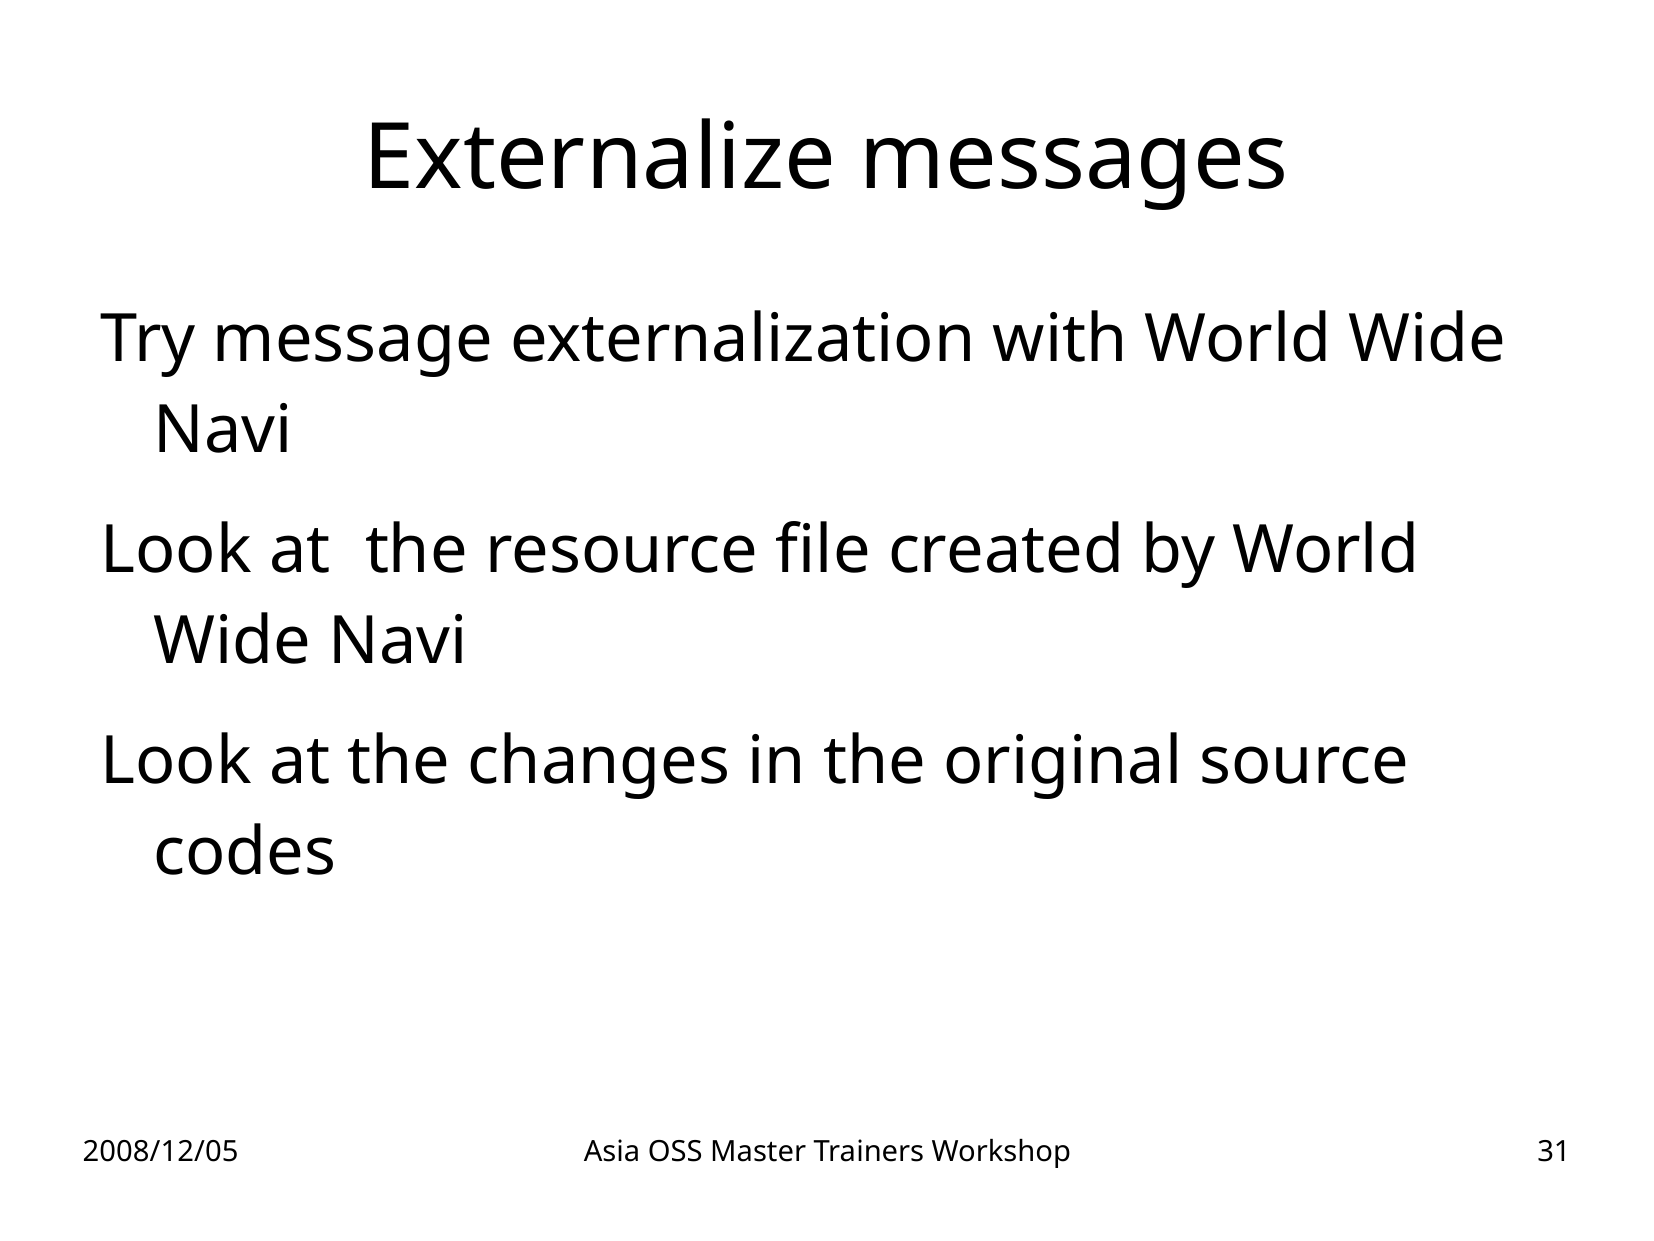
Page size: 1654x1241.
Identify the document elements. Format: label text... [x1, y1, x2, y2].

title Externalize messages [82, 56, 1571, 250]
list Try message externalization with World Wide Navi Look at the resource file created by World Wide Navi Look at the changes in the original source codes [82, 290, 1571, 1094]
